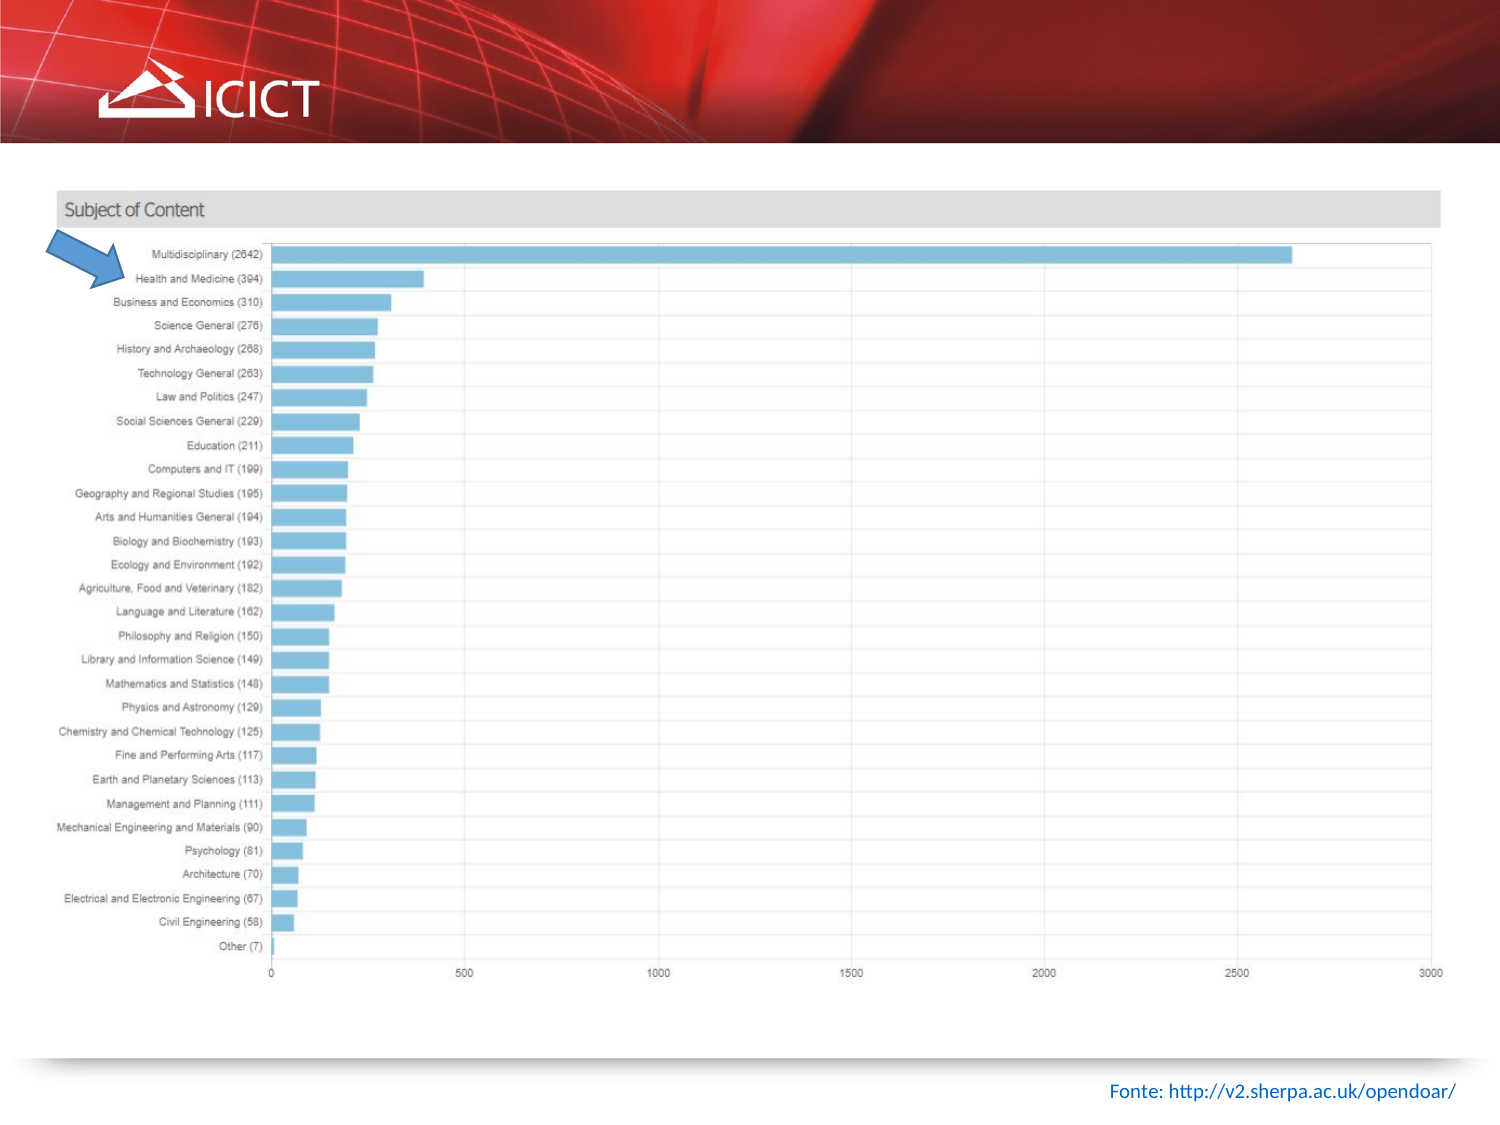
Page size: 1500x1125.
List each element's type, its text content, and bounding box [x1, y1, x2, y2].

text_box [46, 230, 124, 288]
text_box Fonte: http://v2.sherpa.ac.uk/opendoar/ [1094, 1070, 1472, 1111]
picture [0, 0, 1500, 1125]
